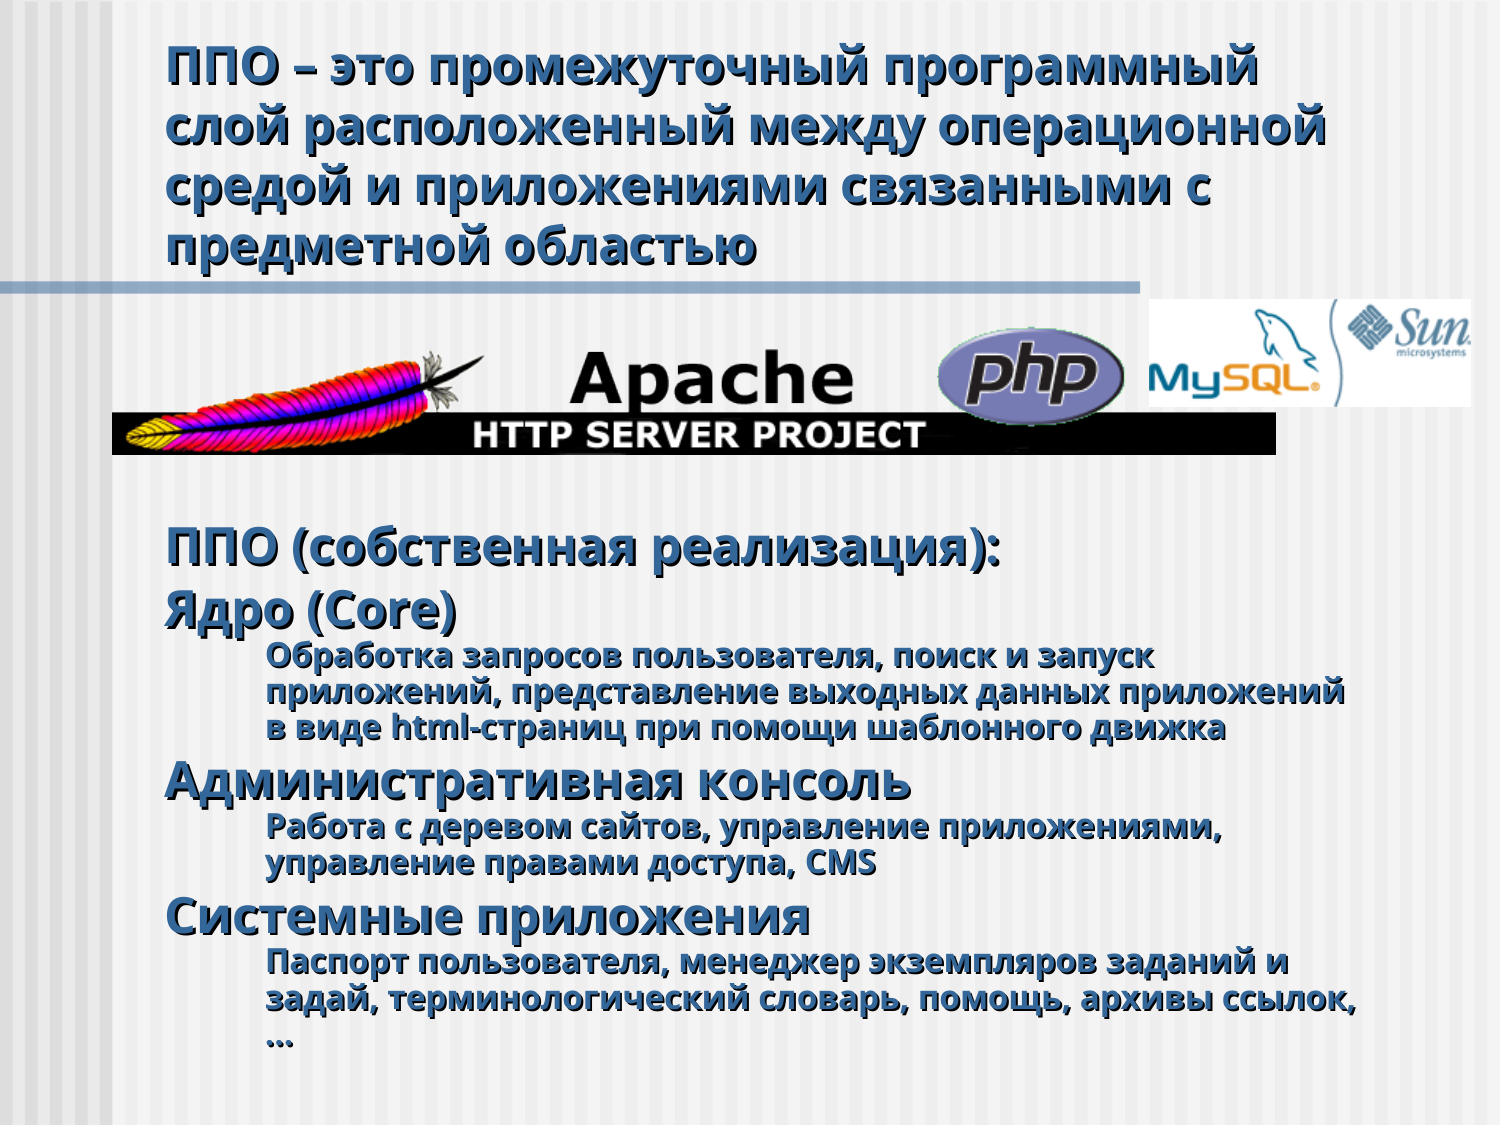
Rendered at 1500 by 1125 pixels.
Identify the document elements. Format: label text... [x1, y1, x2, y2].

list ППО (собственная реализация): Ядро (Core) Обработка запросов пользователя, поиск и запуск приложений, представление выходных данных приложений в виде html-страниц при помощи шаблонного движка Административная консоль Работа с деревом сайтов, управление приложениями, управление правами доступа, CMS Системные приложения Паспорт пользователя, менеджер экземпляров заданий и задай, терминологический словарь, помощь, архивы ссылок,… [150, 512, 1376, 1072]
text_box ППО – это промежуточный программный слой расположенный между операционной средой и приложениями связанными с предметной областью [149, 24, 1400, 281]
picture [112, 299, 1471, 455]
